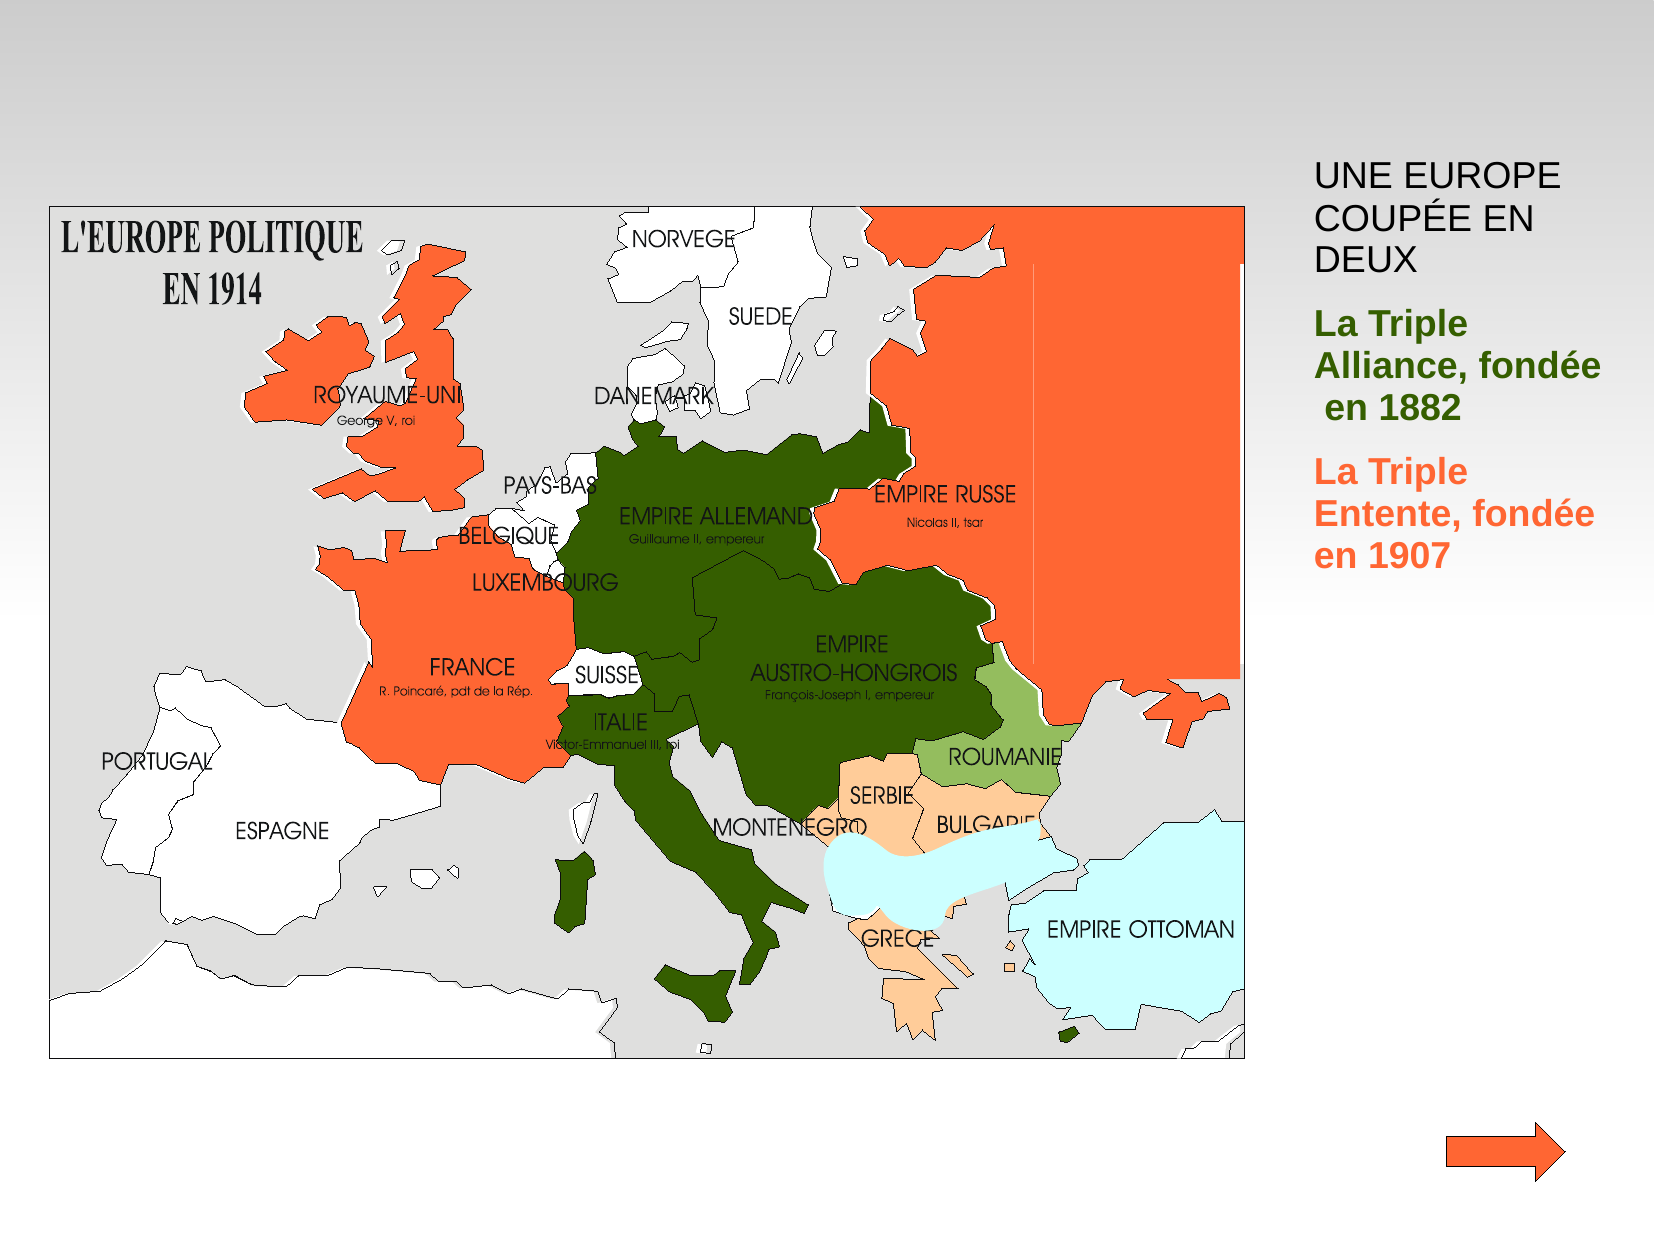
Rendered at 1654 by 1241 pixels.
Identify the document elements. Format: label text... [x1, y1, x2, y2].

text_box La Triple Alliance, fondée en 1882 [1299, 295, 1625, 437]
text_box [44, 206, 1245, 1059]
text_box [1446, 1122, 1566, 1182]
text_box UNE EUROPE COUPÉE EN DEUX [1299, 147, 1625, 289]
text_box La Triple Entente, fondée en 1907 [1299, 442, 1625, 584]
